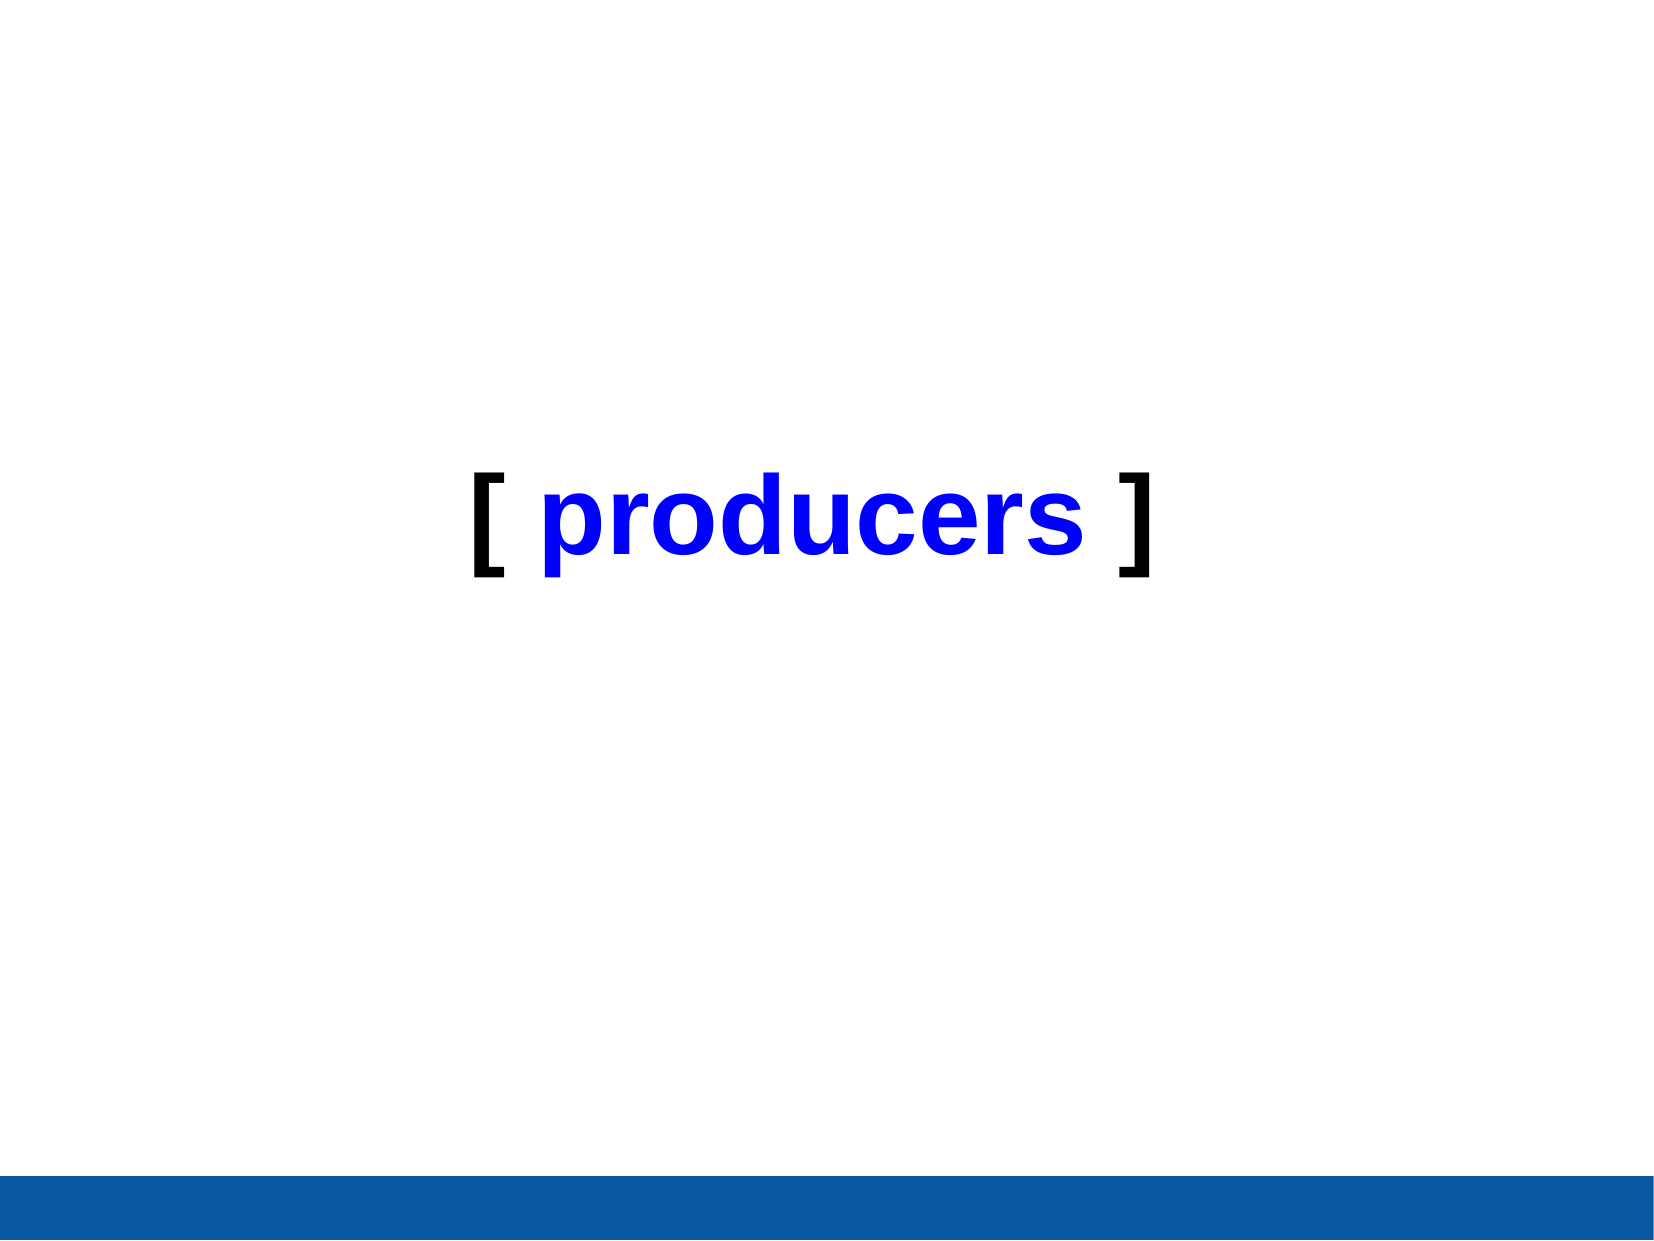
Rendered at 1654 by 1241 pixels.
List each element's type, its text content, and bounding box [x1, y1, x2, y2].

picture [0, 1176, 1654, 1240]
title [ producers ] [0, 413, 1654, 619]
